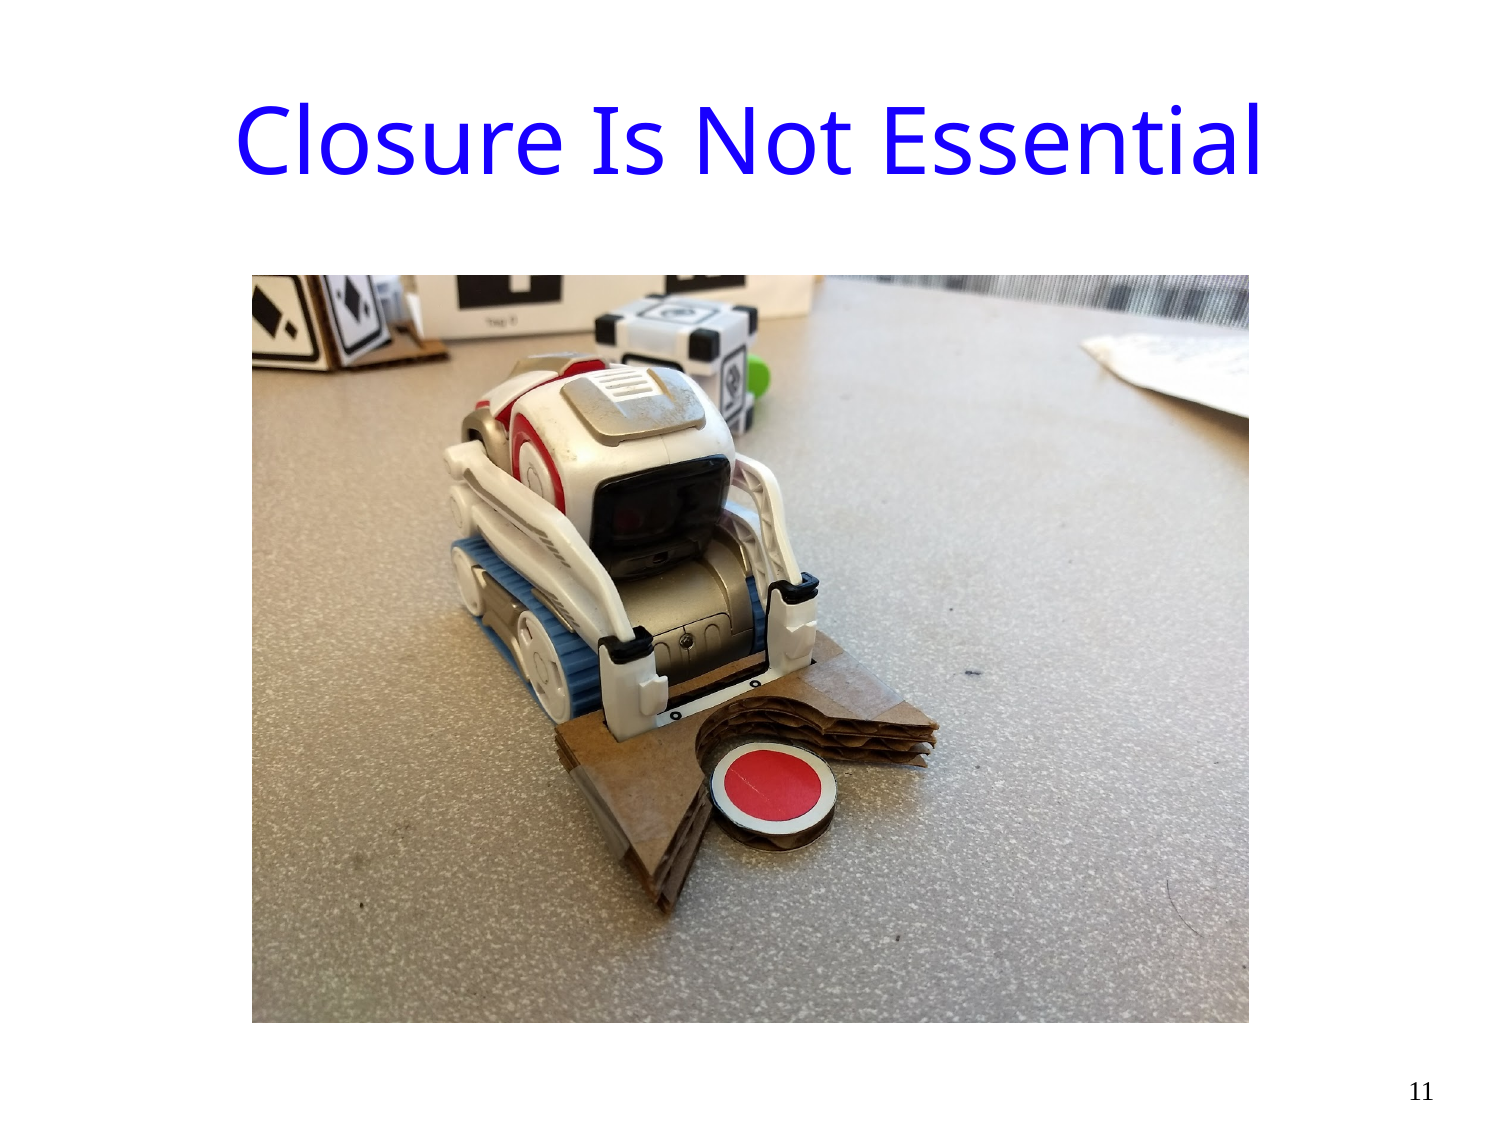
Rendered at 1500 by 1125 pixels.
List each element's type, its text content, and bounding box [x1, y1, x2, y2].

title Closure Is Not Essential [146, 21, 1354, 253]
picture [252, 275, 1249, 1023]
